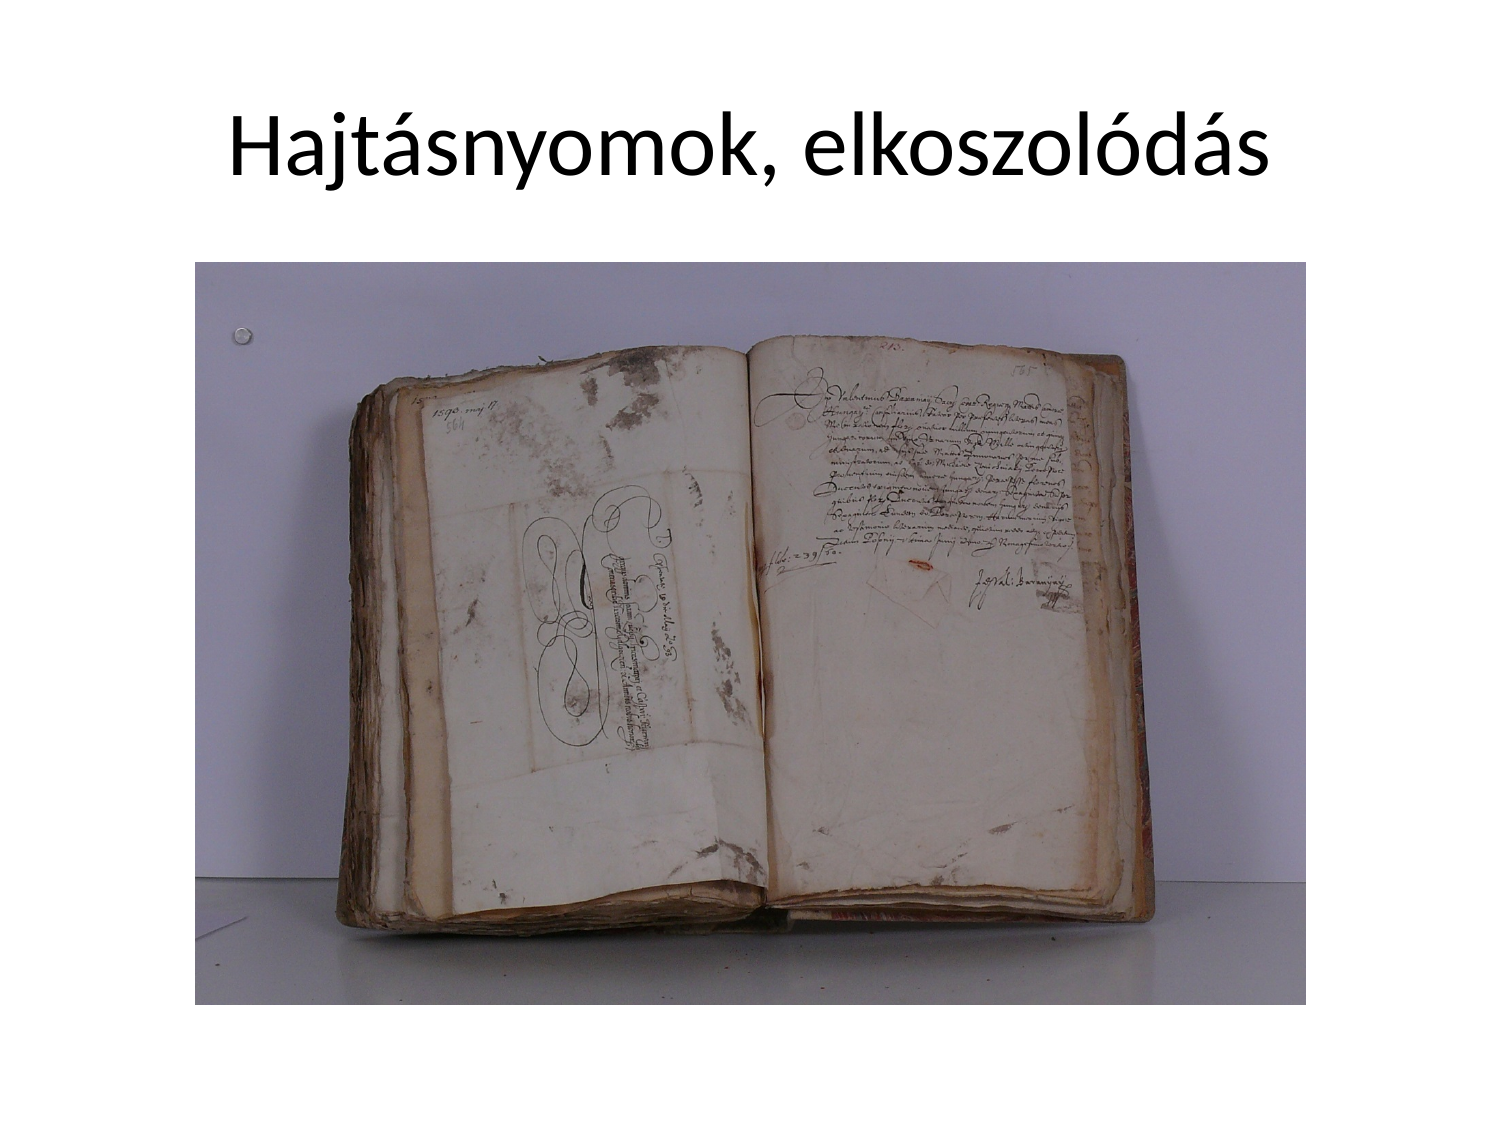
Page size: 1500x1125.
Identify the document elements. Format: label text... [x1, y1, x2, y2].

title Hajtásnyomok, elkoszolódás [75, 45, 1426, 233]
picture [195, 262, 1306, 1005]
